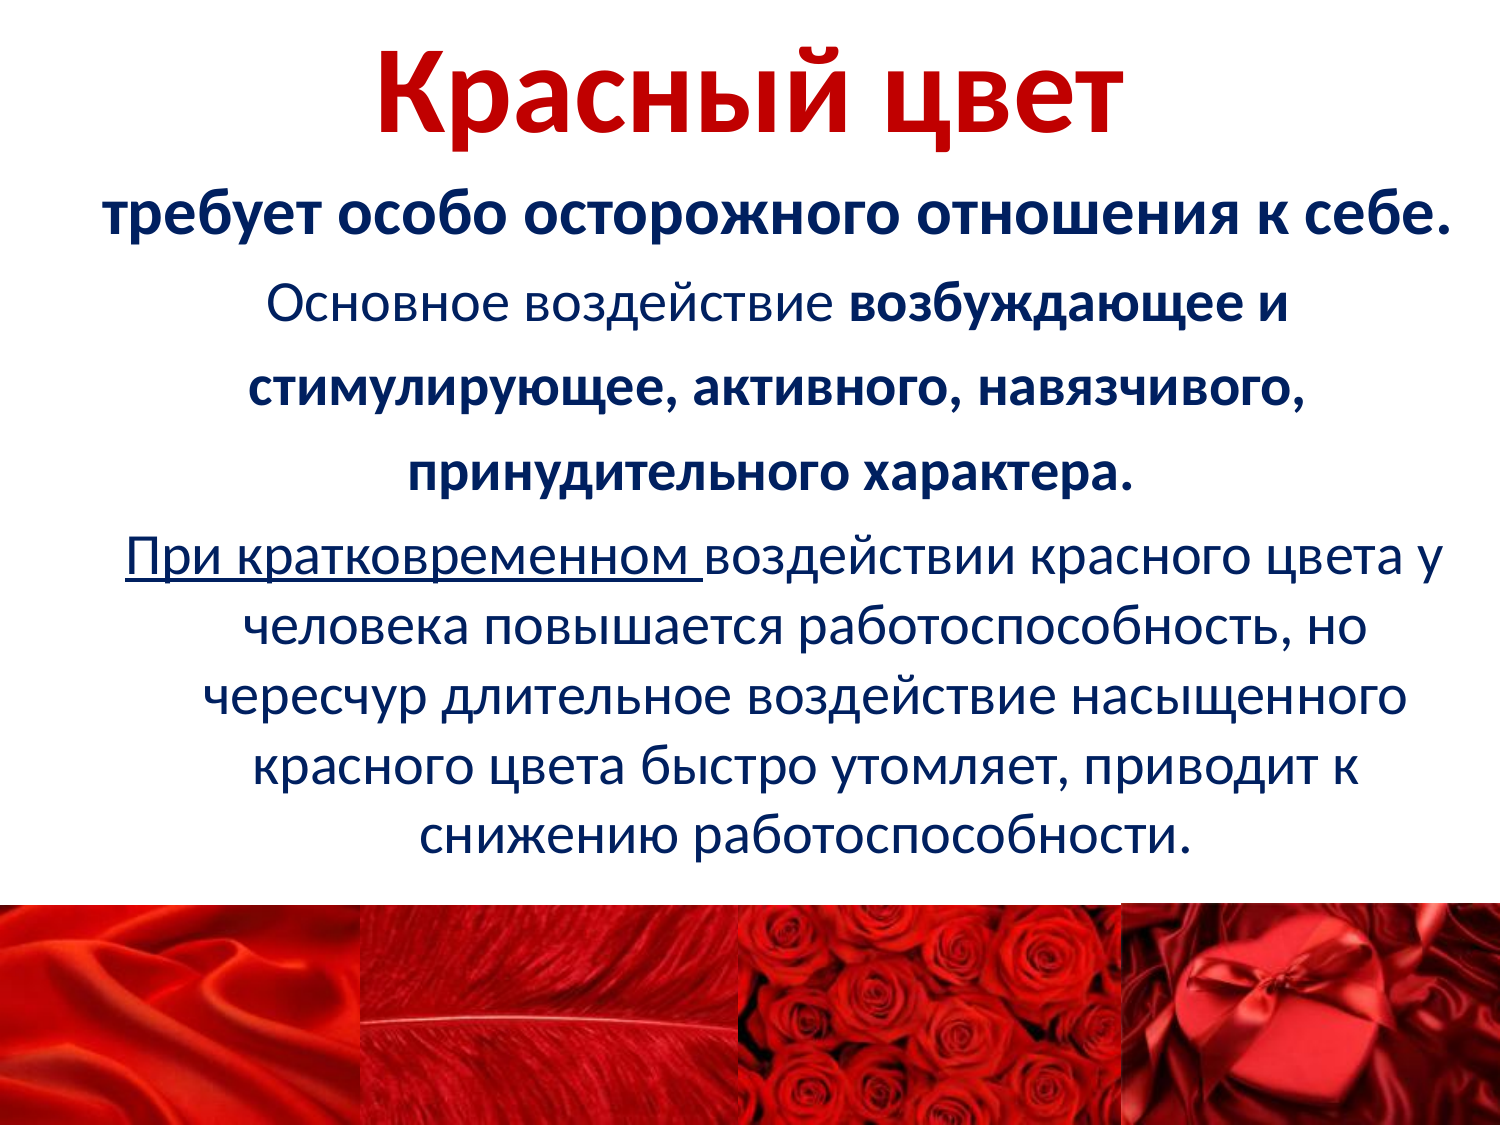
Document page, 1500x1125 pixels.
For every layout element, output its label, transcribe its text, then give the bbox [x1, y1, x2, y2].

picture [0, 903, 1500, 1125]
title Красный цвет [0, 0, 1500, 160]
list требует особо осторожного отношения к себе. Основное воздействие возбуждающее и стимулирующее, активного, навязчивого, принудительного характера. При кратковременном воздействии красного цвета у человека повышается работоспособность, но чересчур длительное воздействие насыщенного красного цвета быстро утомляет, приводит к снижению работоспособности. [0, 160, 1500, 904]
